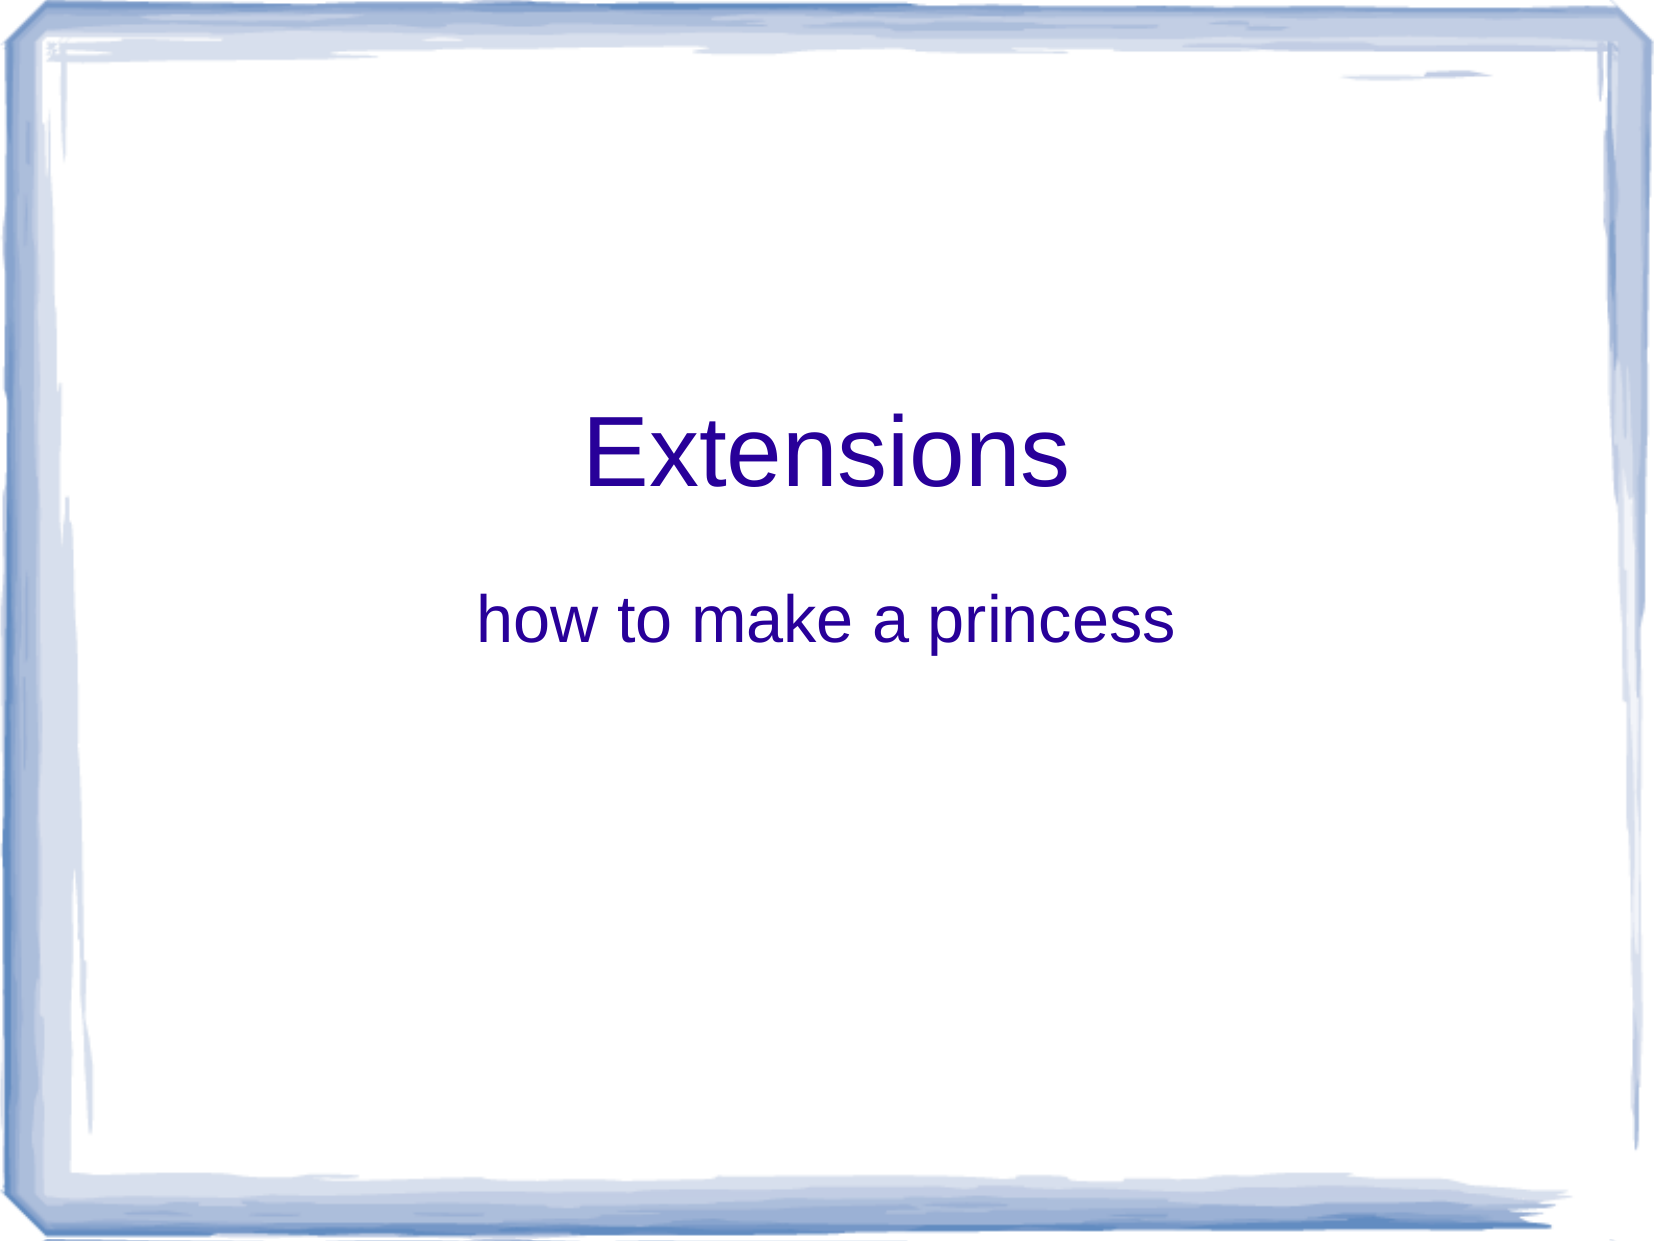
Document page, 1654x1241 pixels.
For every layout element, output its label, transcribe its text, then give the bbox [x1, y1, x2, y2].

subtitle Extensions how to make a princess [82, 56, 1571, 997]
picture [0, 0, 1654, 1241]
